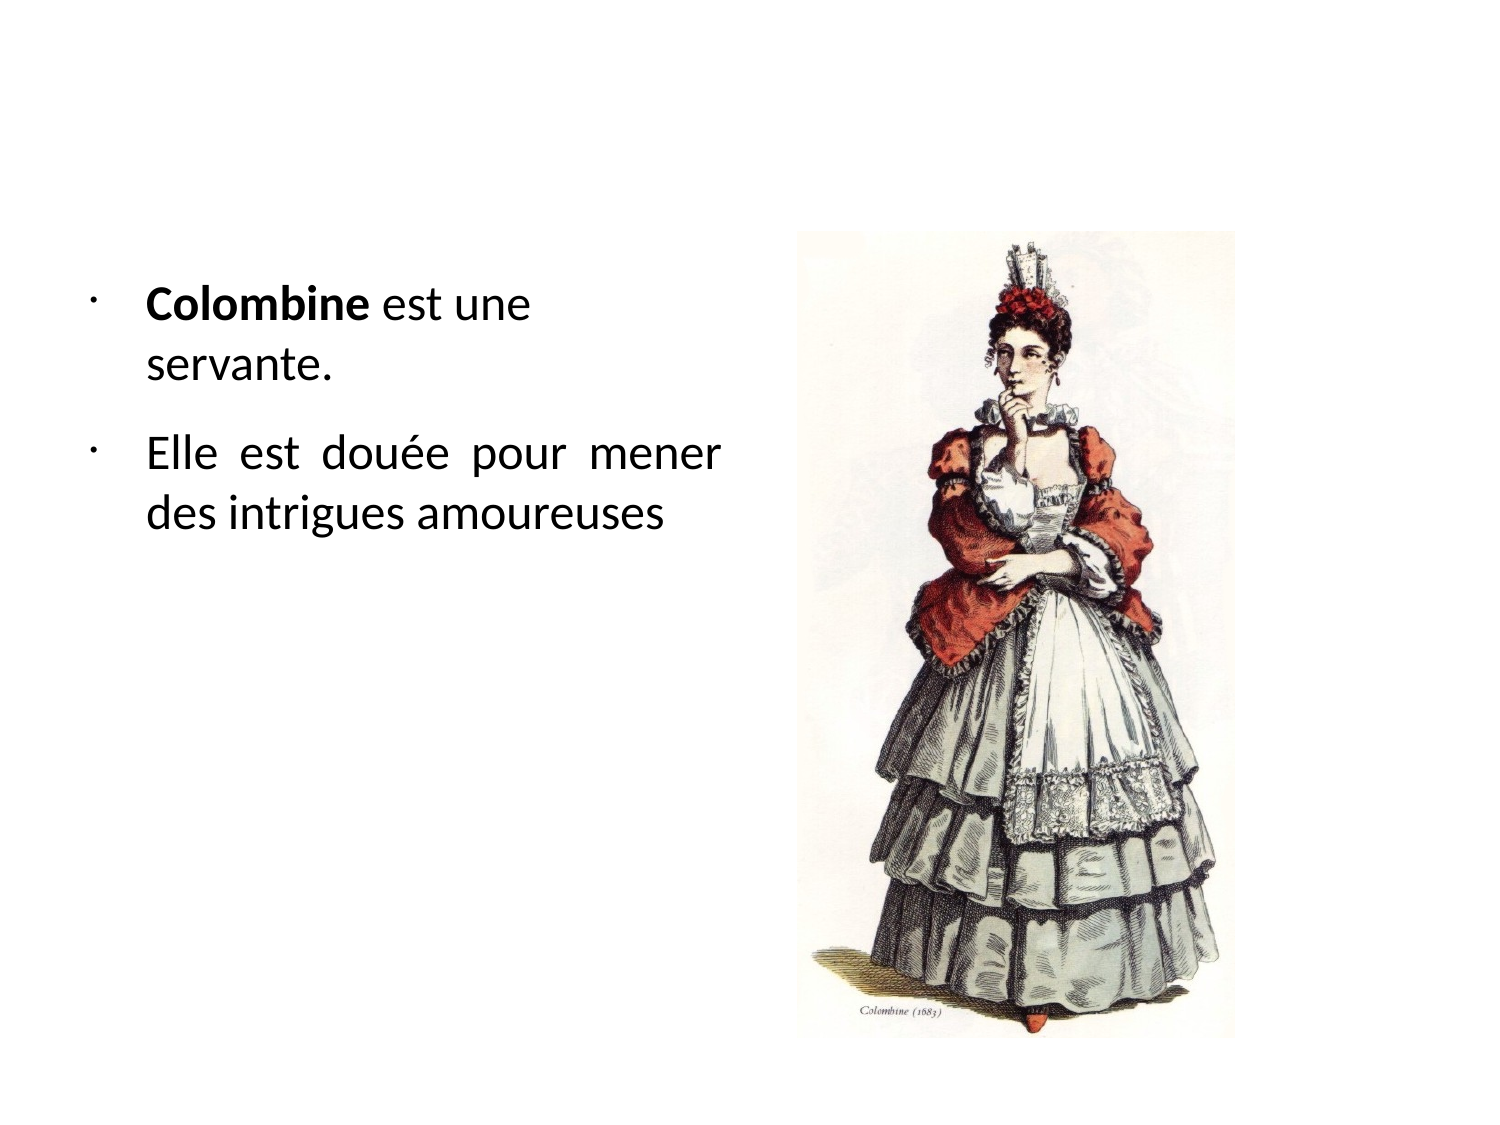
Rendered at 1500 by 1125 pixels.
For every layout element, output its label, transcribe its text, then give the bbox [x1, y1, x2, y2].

picture [797, 231, 1235, 1038]
list Colombine est une servante. Elle est douée pour mener des intrigues amoureuses [75, 262, 738, 1005]
